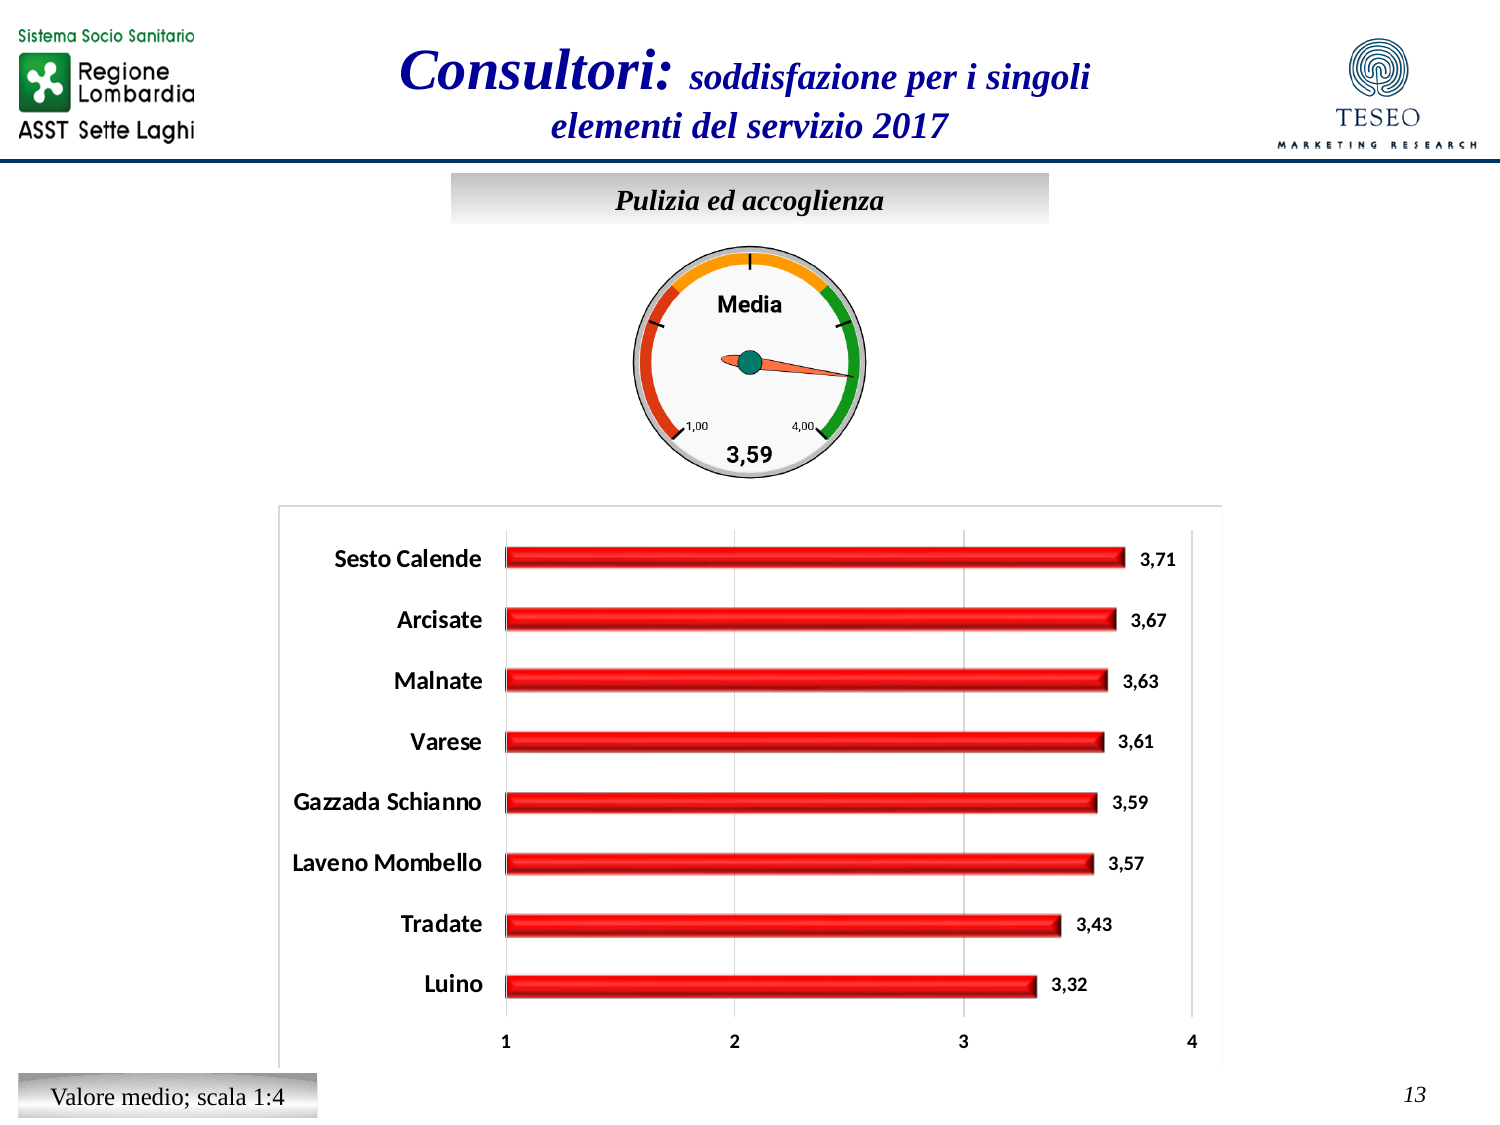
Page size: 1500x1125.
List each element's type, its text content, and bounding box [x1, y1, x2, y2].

text_box Consultori: soddisfazione per i singoli elementi del servizio 2017 [206, 25, 1294, 151]
picture [618, 231, 882, 498]
picture [277, 504, 1223, 1068]
text_box Pulizia ed accoglienza [451, 173, 1049, 224]
picture [19, 26, 194, 148]
picture [1294, 30, 1481, 149]
text_box Valore medio; scala 1:4 [18, 1073, 318, 1118]
